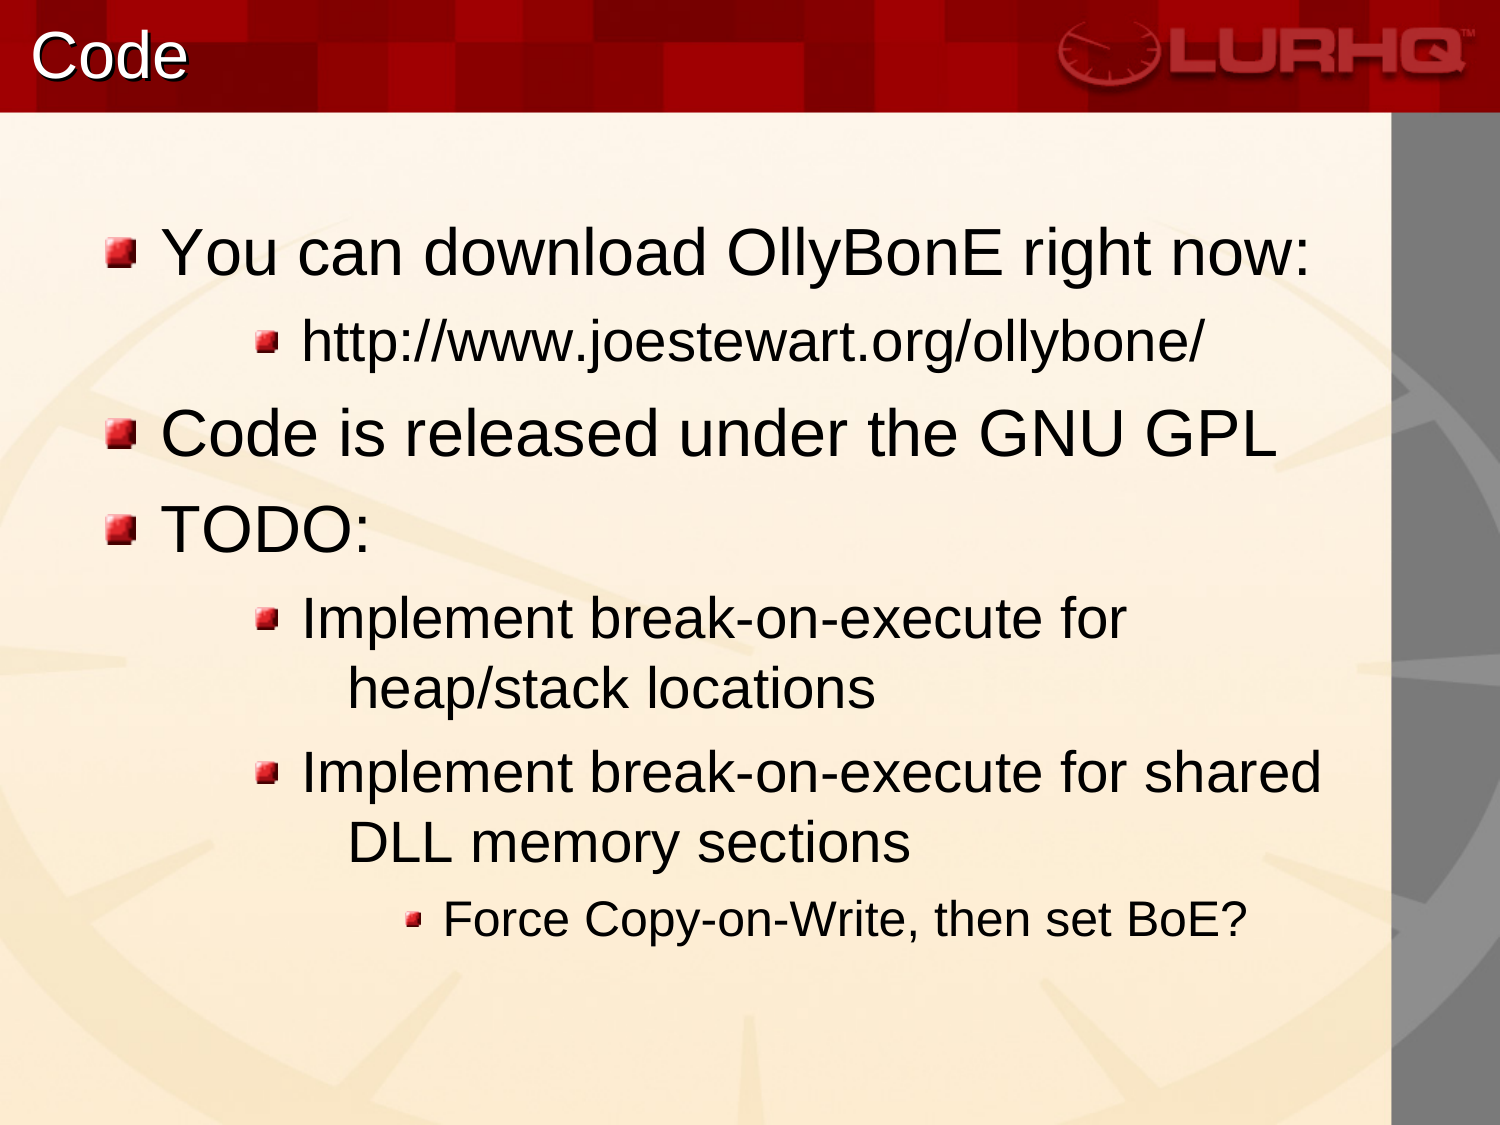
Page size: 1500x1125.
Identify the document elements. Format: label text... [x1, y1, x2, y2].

list You can download OllyBonE right now: http://www.joestewart.org/ollybone/ Code is released under the GNU GPL TODO: Implement break-on-execute for heap/stack locations Implement break-on-execute for shared DLL memory sections Force Copy-on-Write, then set BoE? [105, 210, 1351, 1021]
picture [0, 0, 1500, 1125]
title Code [30, 0, 1350, 106]
